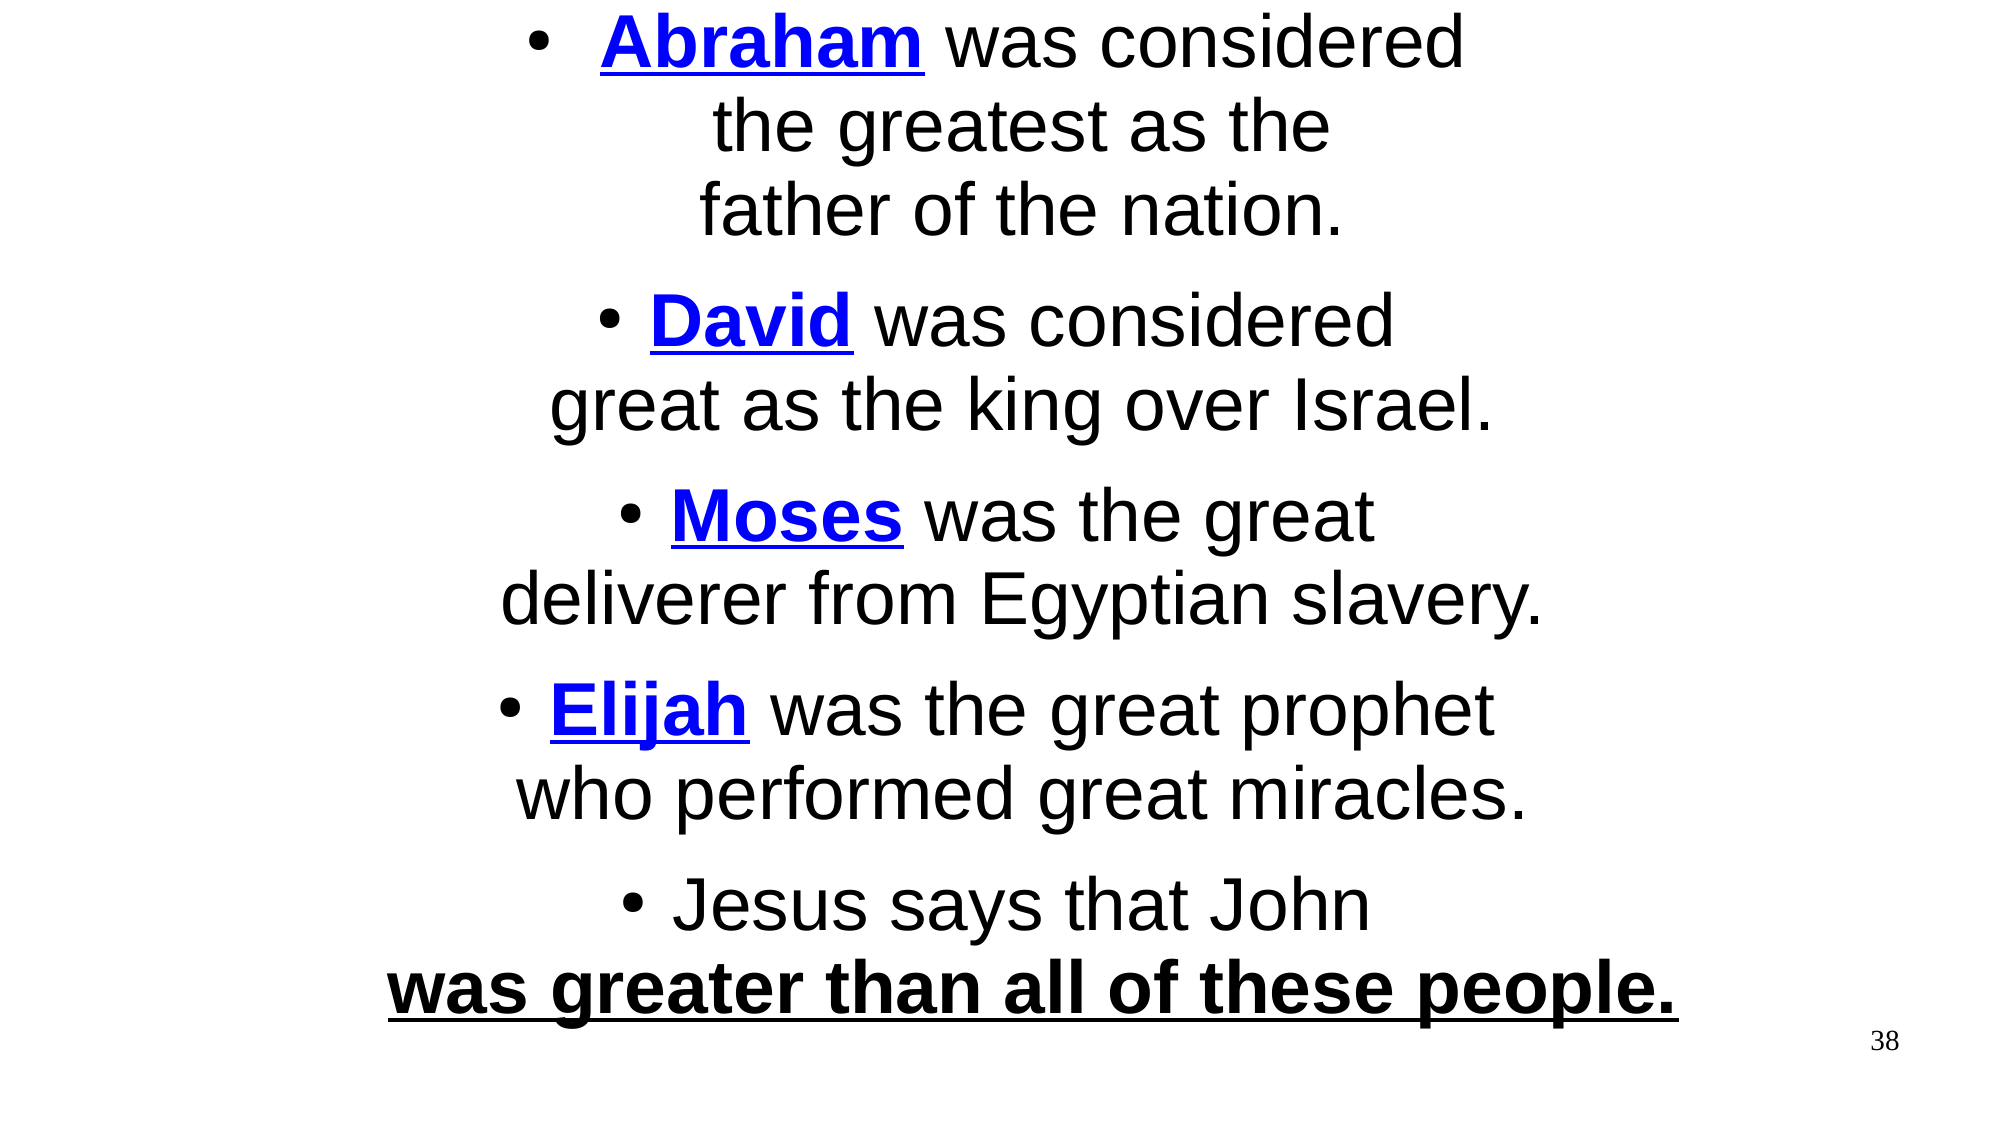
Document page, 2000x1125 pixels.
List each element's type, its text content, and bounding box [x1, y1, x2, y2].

list Abraham was considered the greatest as the father of the nation. David was considered great as the king over Israel. Moses was the great deliverer from Egyptian slavery. Elijah was the great prophet who performed great miracles. Jesus says that John was greater than all of these people. [0, 0, 1996, 1123]
